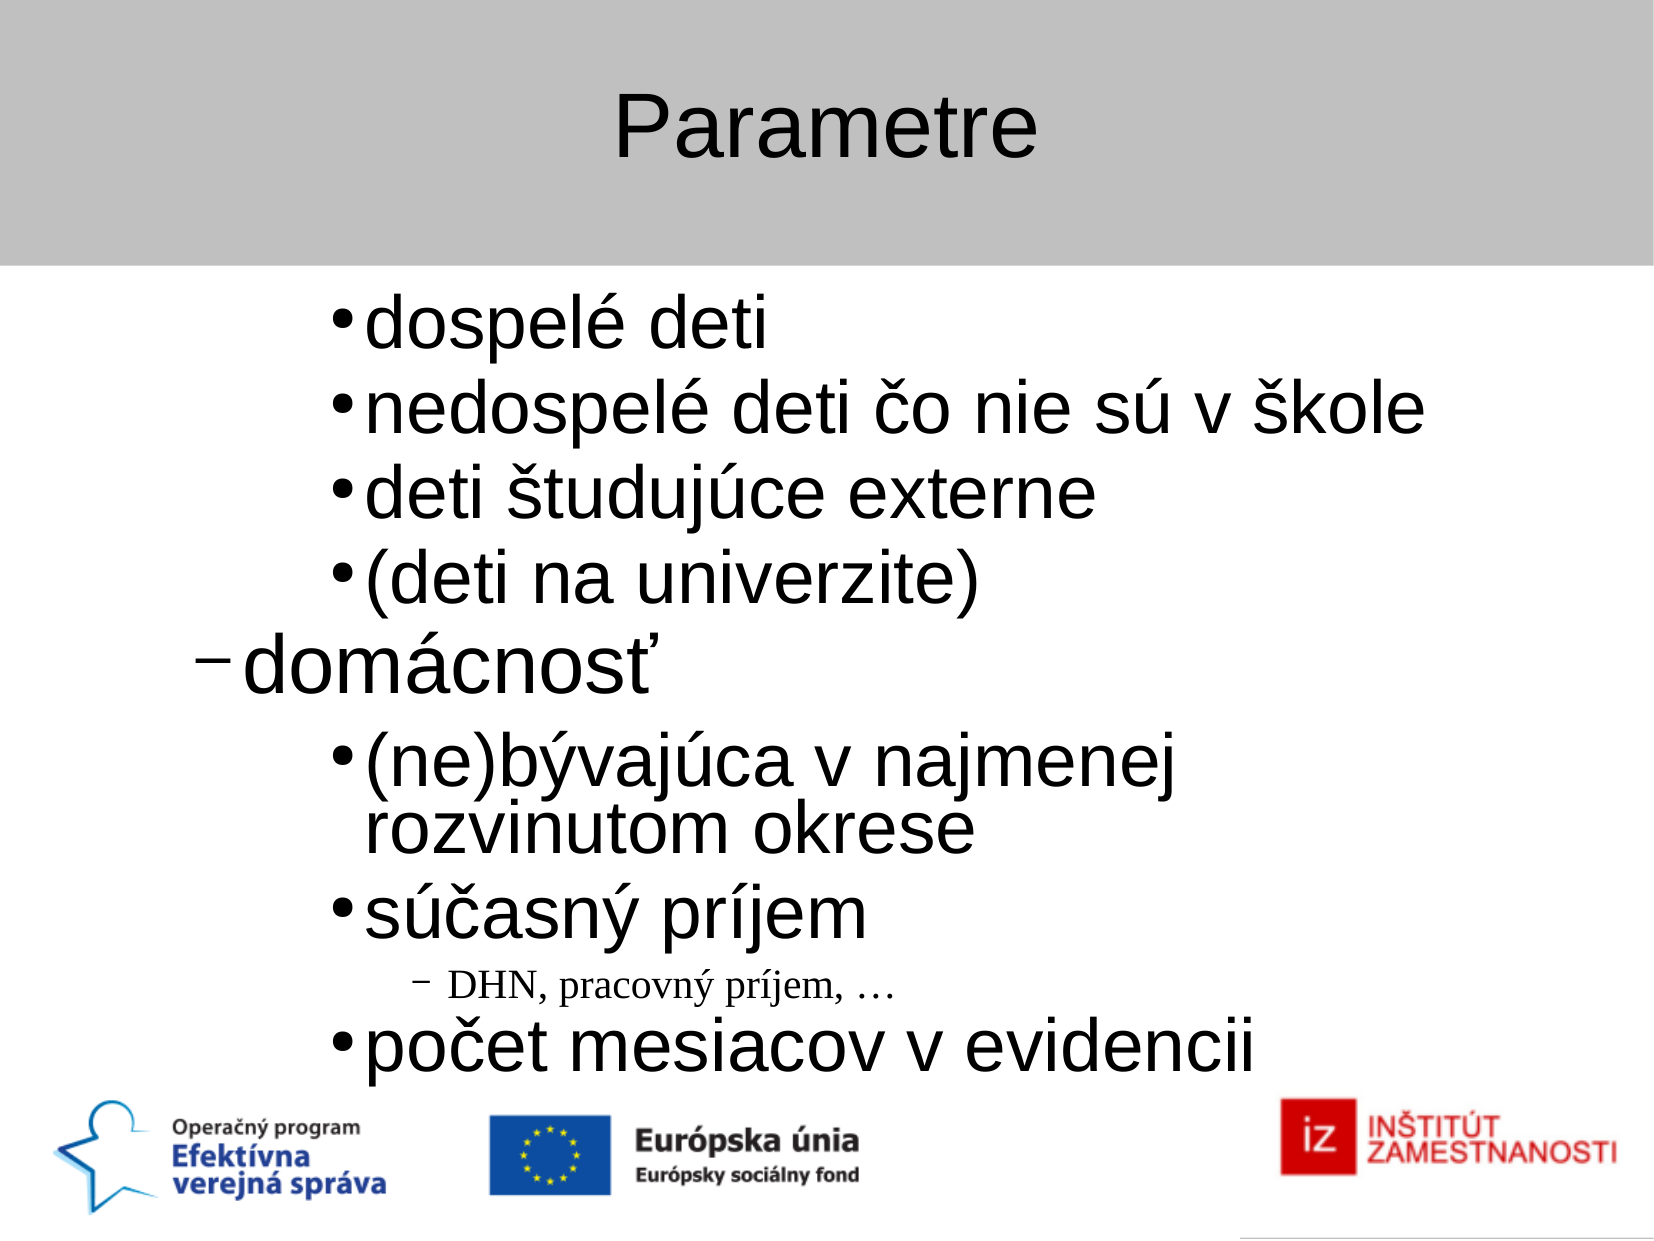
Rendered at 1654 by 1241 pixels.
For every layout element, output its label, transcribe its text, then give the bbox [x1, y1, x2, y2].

picture [29, 1086, 886, 1241]
title Parametre [88, 29, 1565, 237]
picture [1240, 1033, 1654, 1241]
list dospelé deti nedospelé deti čo nie sú v škole deti študujúce externe (deti na univerzite) domácnosť (ne)bývajúca v najmenej rozvinutom okrese súčasný príjem DHN, pracovný príjem, … počet mesiacov v evidencii [29, 295, 1533, 1086]
